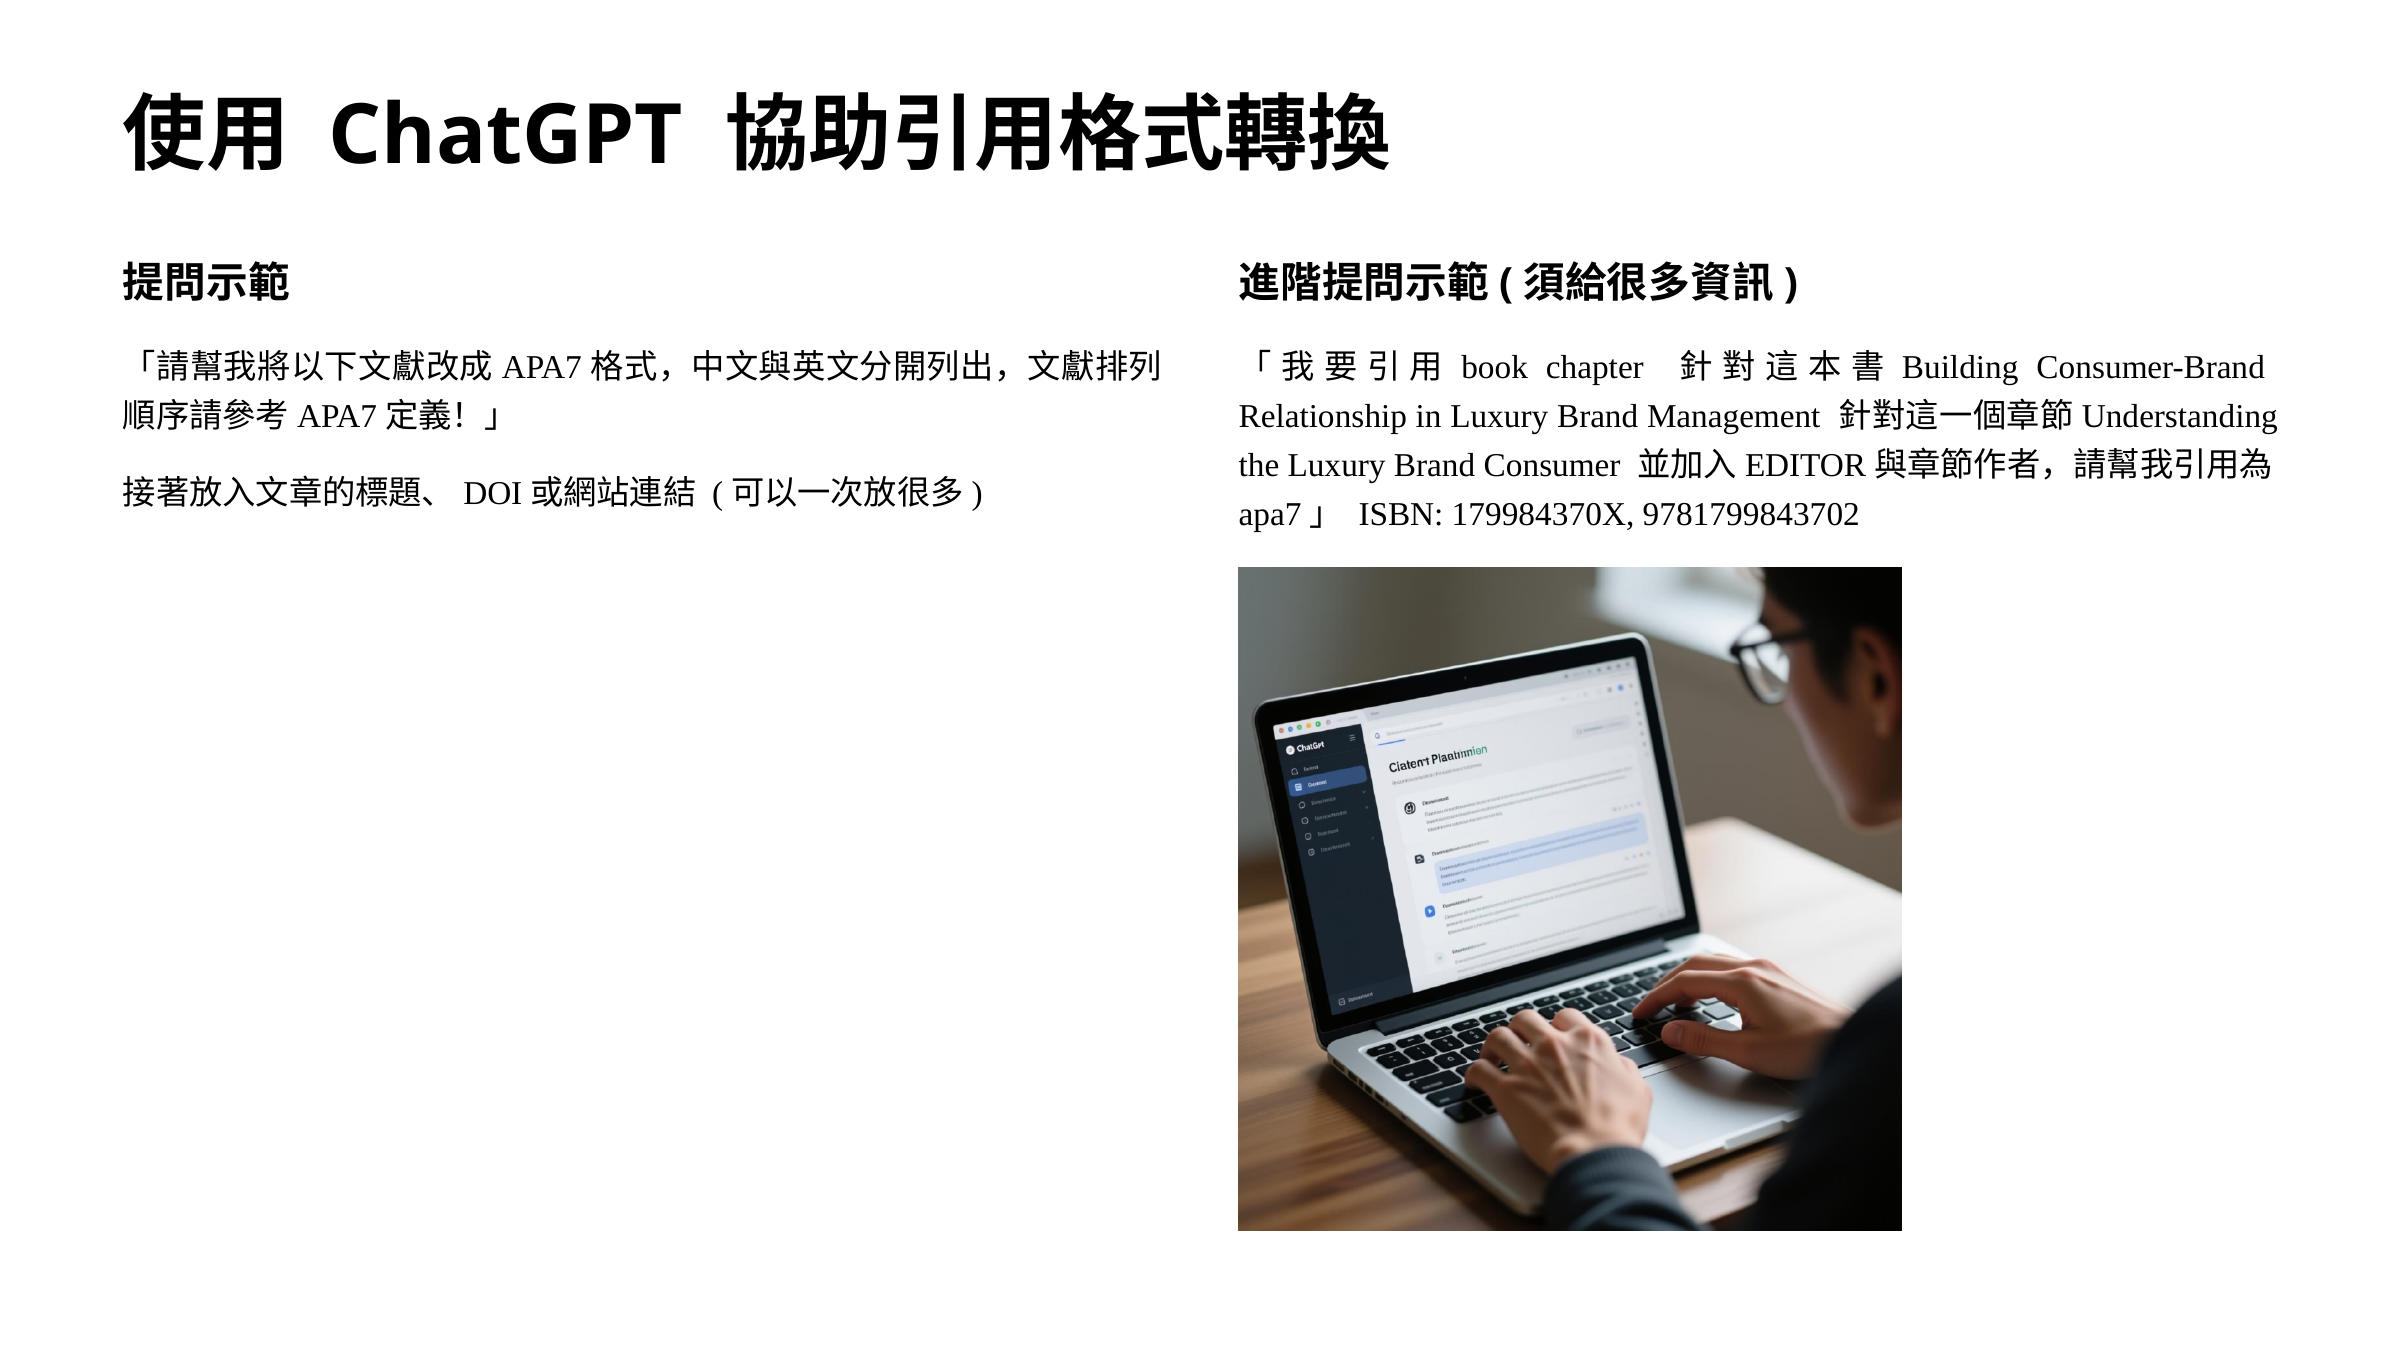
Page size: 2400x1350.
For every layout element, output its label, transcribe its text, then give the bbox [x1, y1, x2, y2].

picture [1238, 567, 1902, 1231]
text_box 進階提問示範(須給很多資訊) [1239, 258, 1727, 306]
text_box 提問示範 [123, 258, 507, 306]
text_box 「我要引用book chapter 針對這本書Building Consumer-Brand Relationship in Luxury Brand Management 針對這一個章節Understanding the Luxury Brand Consumer 並加入EDITOR與章節作者，請幫我引用為apa7」 ISBN: 179984370X, 9781799843702 [1239, 336, 2278, 533]
text_box 接著放入文章的標題、DOI或網站連結 (可以一次放很多) [123, 462, 1163, 512]
text_box 「請幫我將以下文獻改成APA7格式，中文與英文分開列出，文獻排列順序請參考APA7定義！」 [123, 336, 1163, 435]
text_box 使用 ChatGPT 協助引用格式轉換 [123, 85, 1234, 181]
